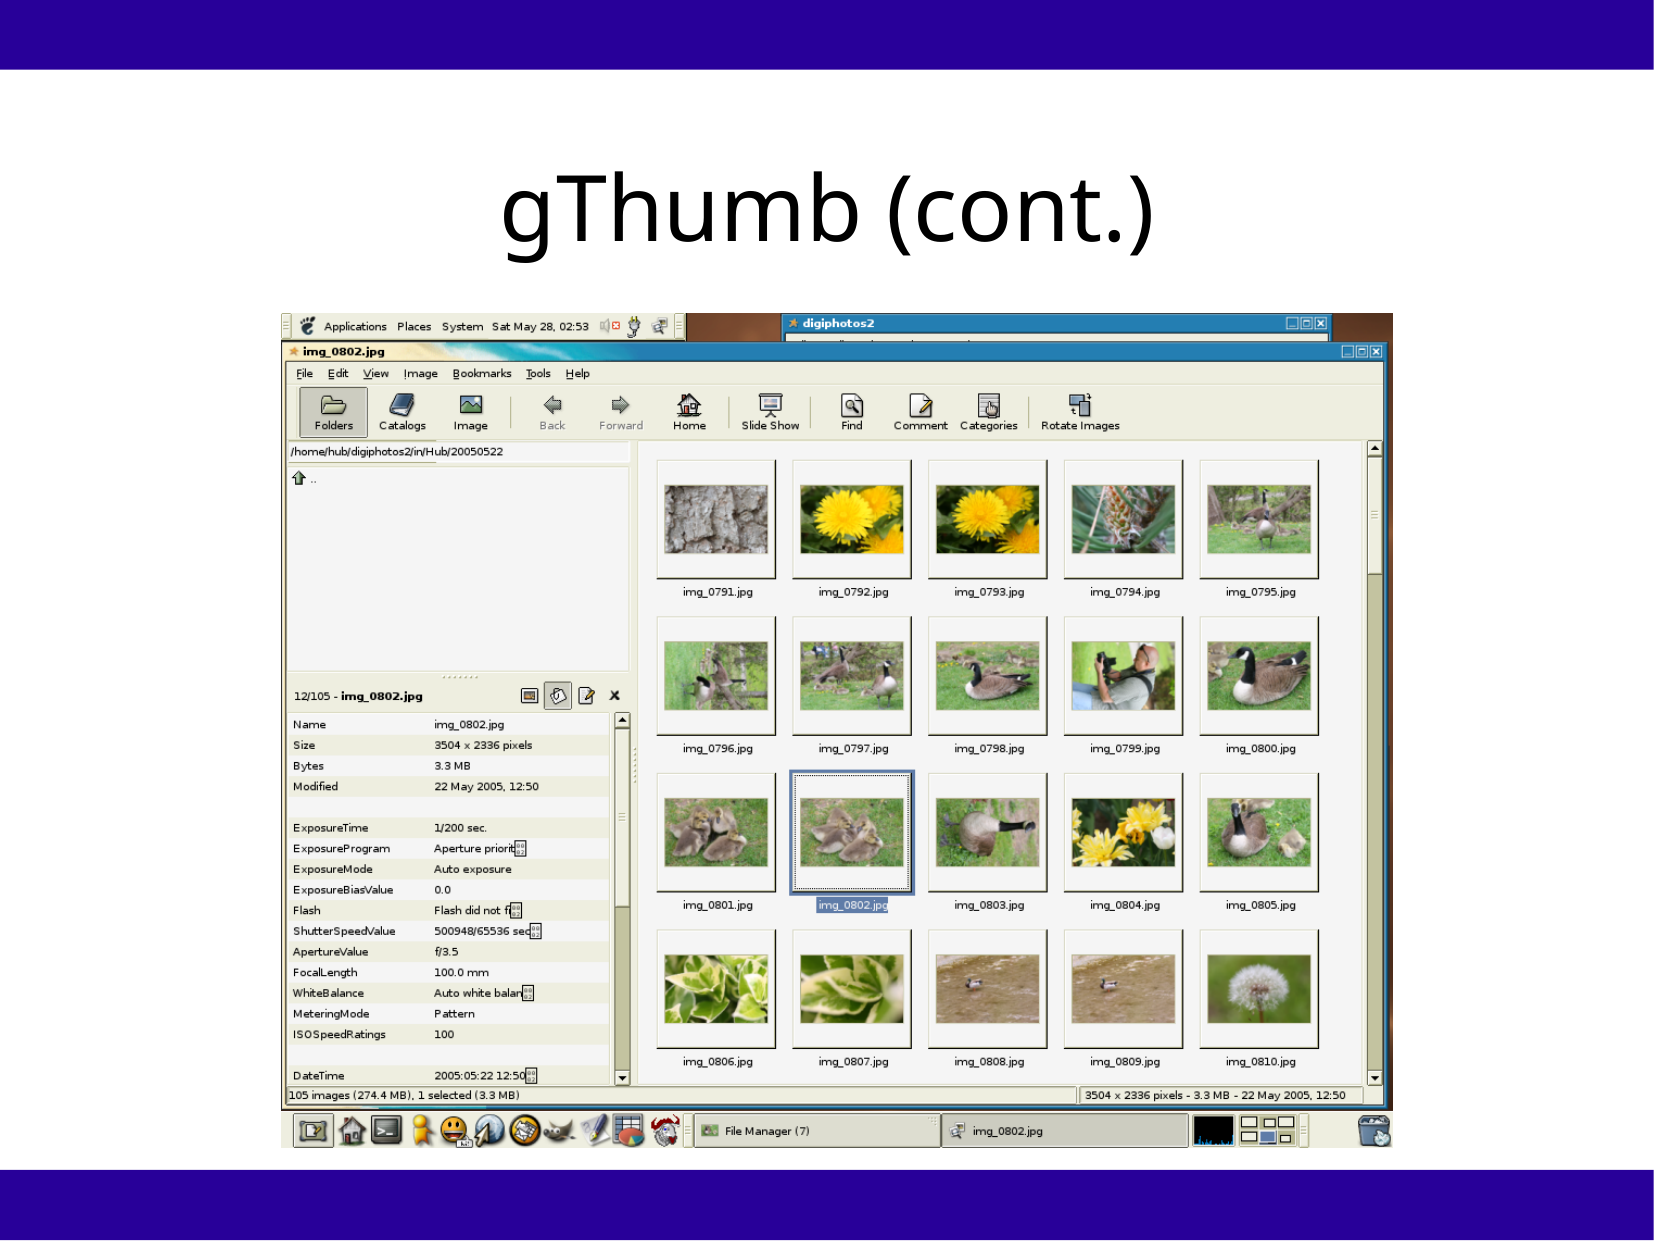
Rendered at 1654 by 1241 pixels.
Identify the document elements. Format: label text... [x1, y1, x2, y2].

picture [281, 313, 1393, 1148]
title gThumb (cont.) [121, 102, 1534, 311]
